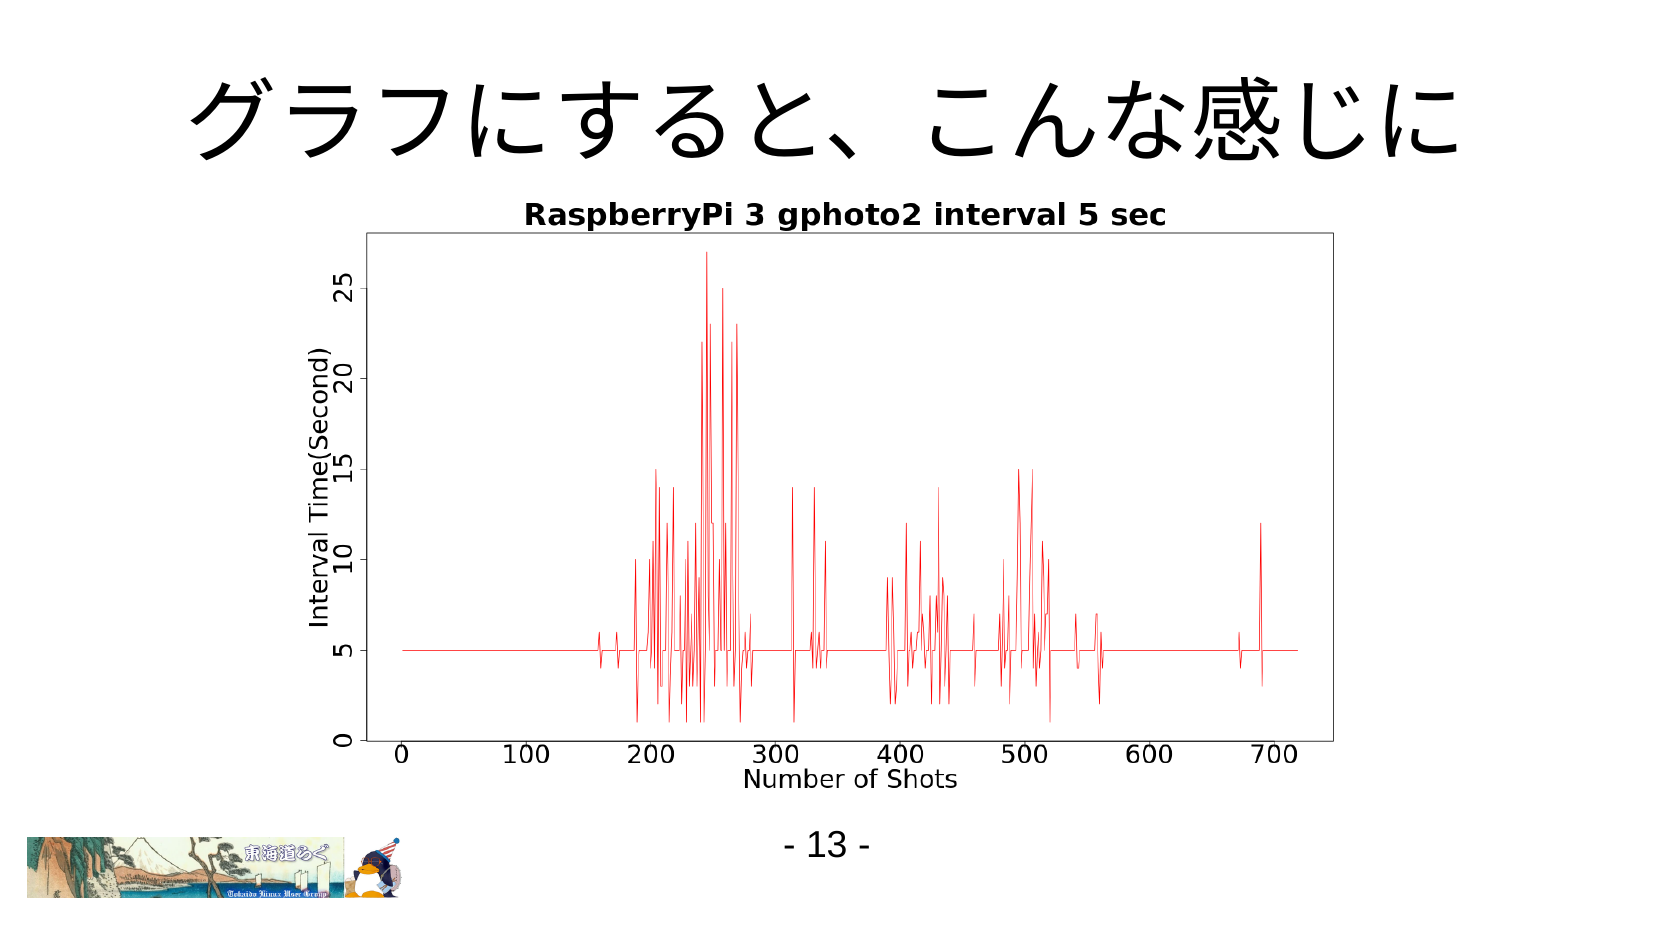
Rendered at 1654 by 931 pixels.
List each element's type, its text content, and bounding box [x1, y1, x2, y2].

text_box - <番号> - [728, 827, 926, 877]
picture [27, 837, 402, 898]
title グラフにすると、こんな感じに [82, 37, 1571, 193]
picture [280, 171, 1374, 827]
